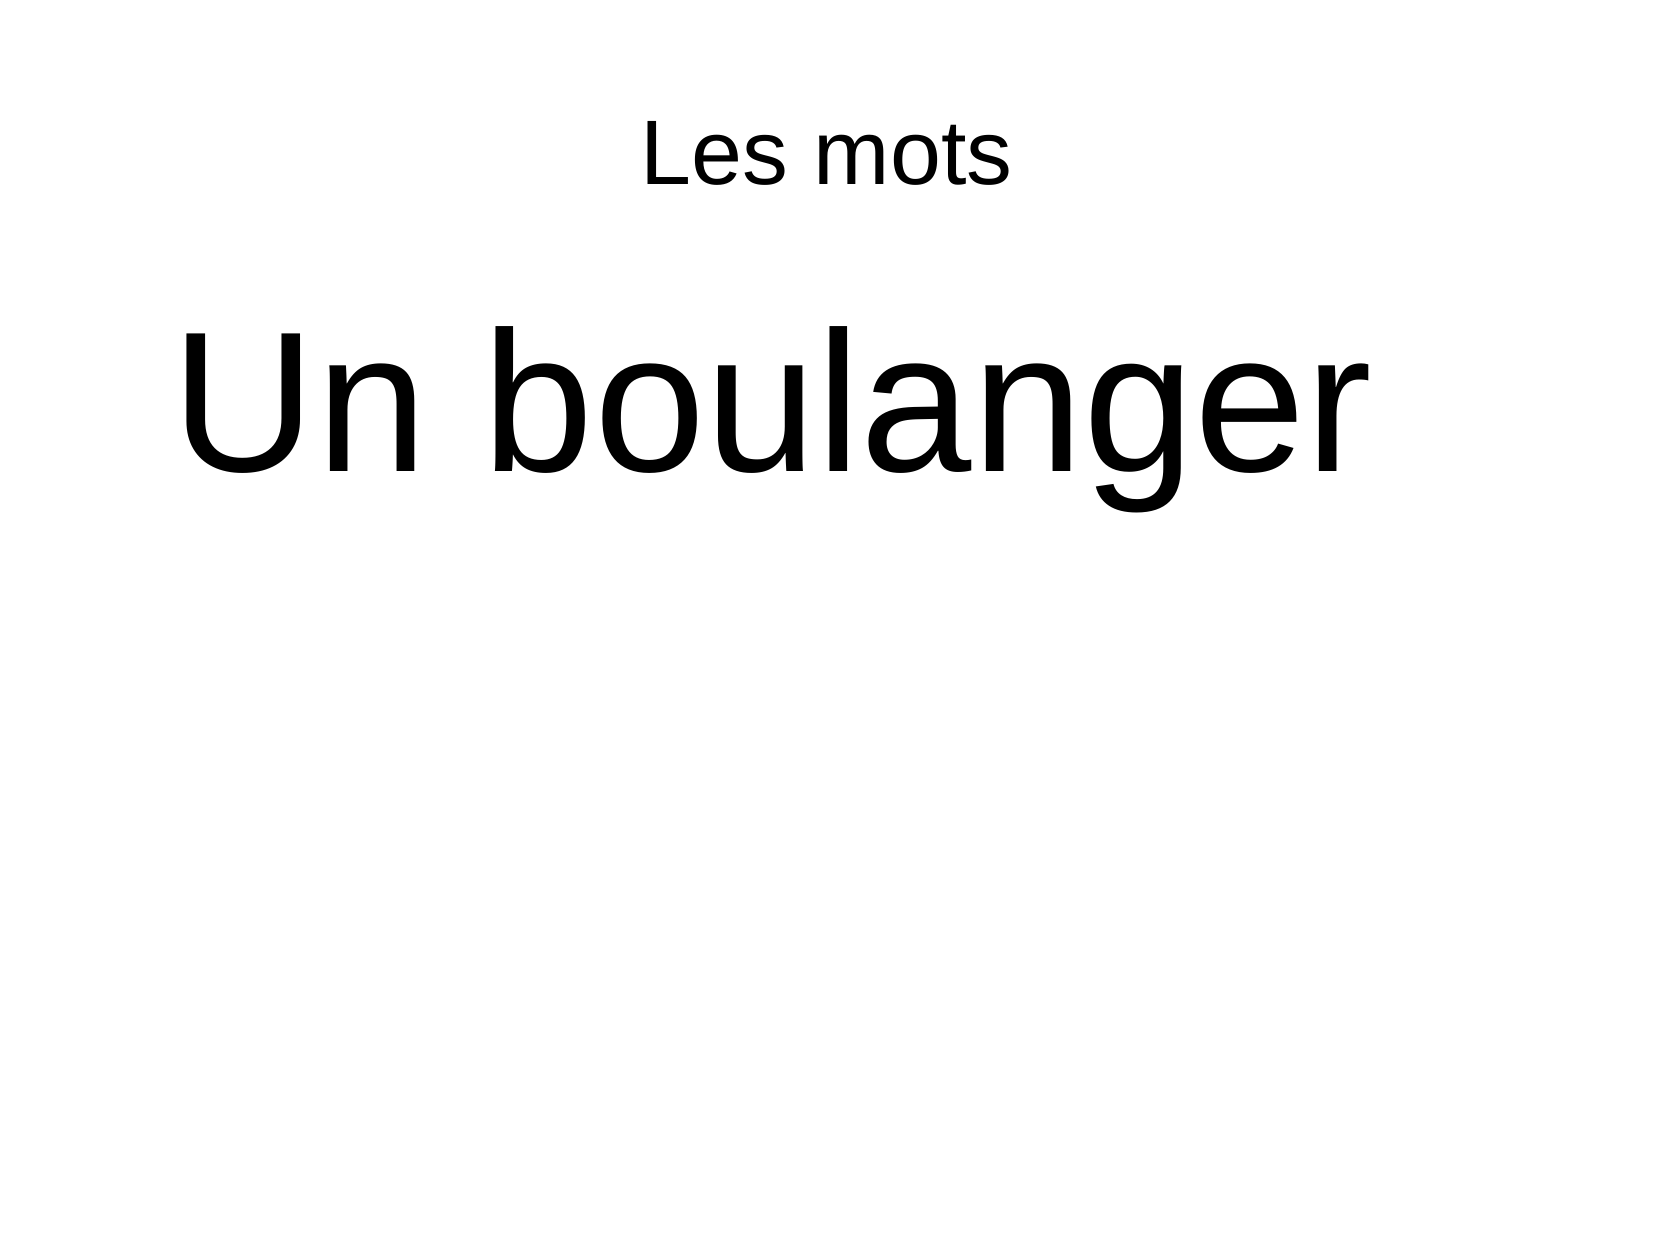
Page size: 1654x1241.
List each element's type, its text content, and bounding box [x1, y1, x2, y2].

list Un boulanger [82, 290, 1538, 1010]
title Les mots [82, 49, 1571, 257]
